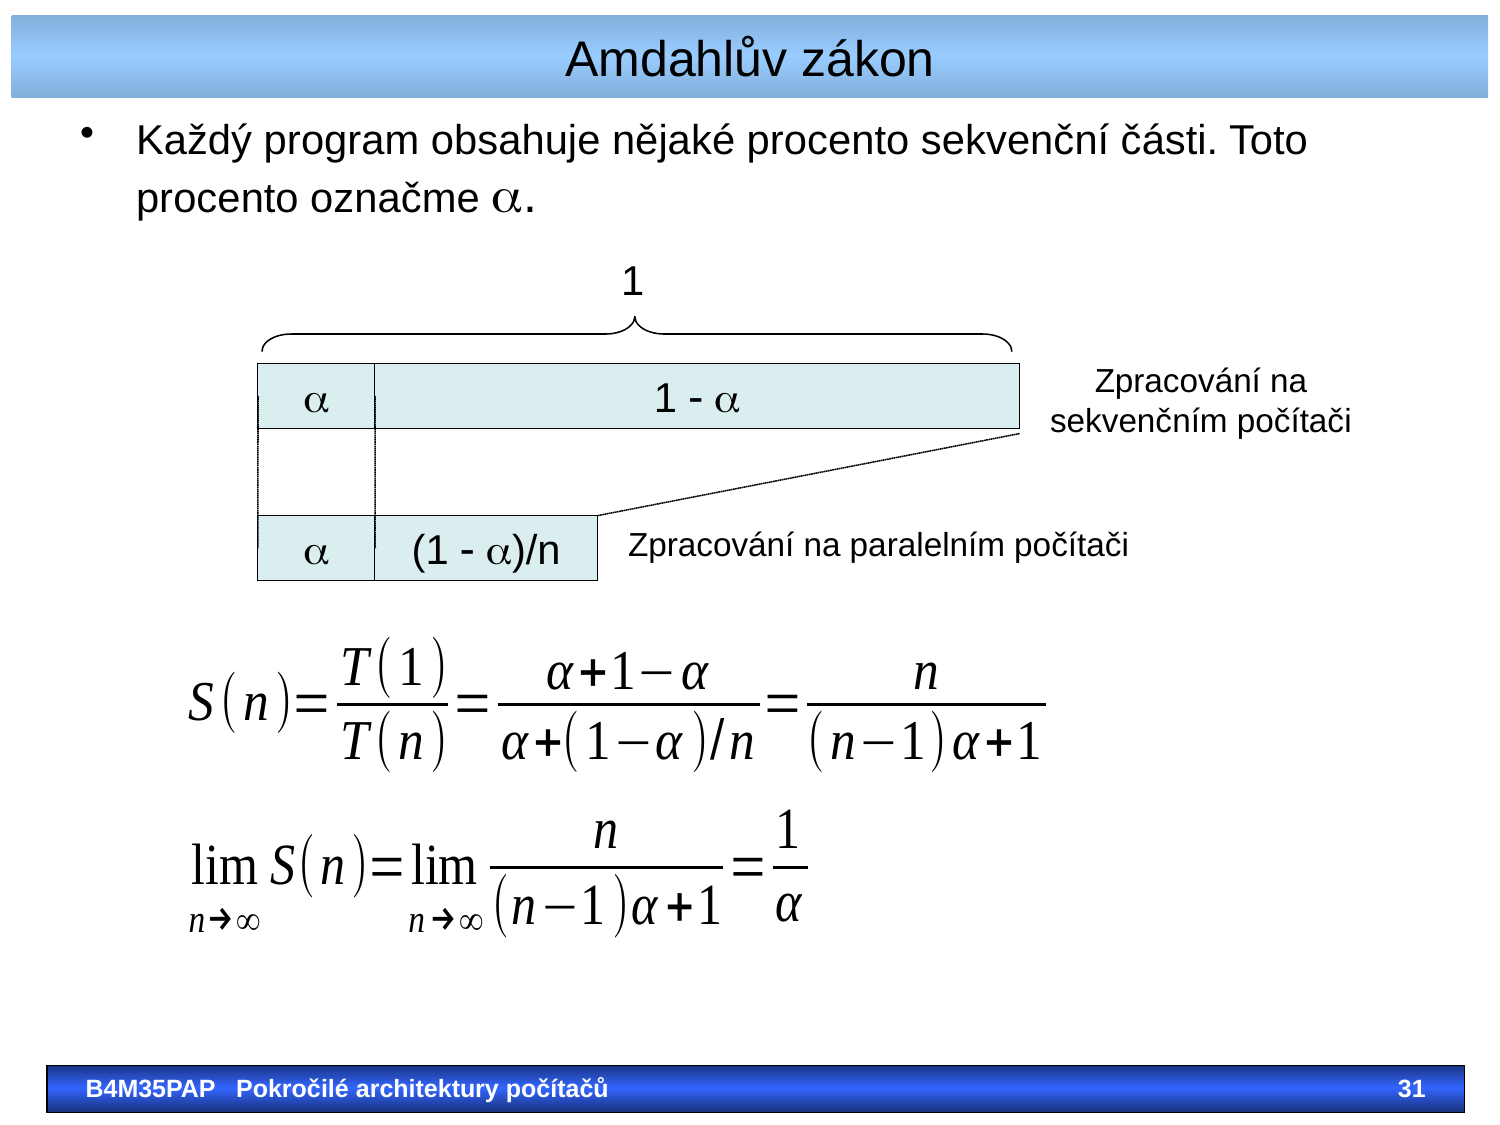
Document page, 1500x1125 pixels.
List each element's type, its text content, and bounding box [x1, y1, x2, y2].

text_box  [257, 363, 375, 429]
slide_number <number> [1346, 1065, 1441, 1112]
text_box 1 [574, 246, 692, 311]
text_box (1  )/n [374, 515, 598, 581]
text_box 1   [375, 363, 1019, 429]
text_box  [257, 515, 374, 581]
text_box Zpracování na sekvenčním počítači [1019, 351, 1383, 447]
chart [175, 796, 827, 941]
footer B4M35PAP Pokročilé architektury počítačů [70, 1065, 1429, 1113]
list Každý program obsahuje nějaké procento sekvenční části. Toto procento označme . [64, 105, 1436, 1043]
chart [175, 632, 1067, 777]
text_box Zpracování na paralelním počítači [597, 515, 1161, 571]
title Amdahlův zákon [11, 15, 1489, 98]
